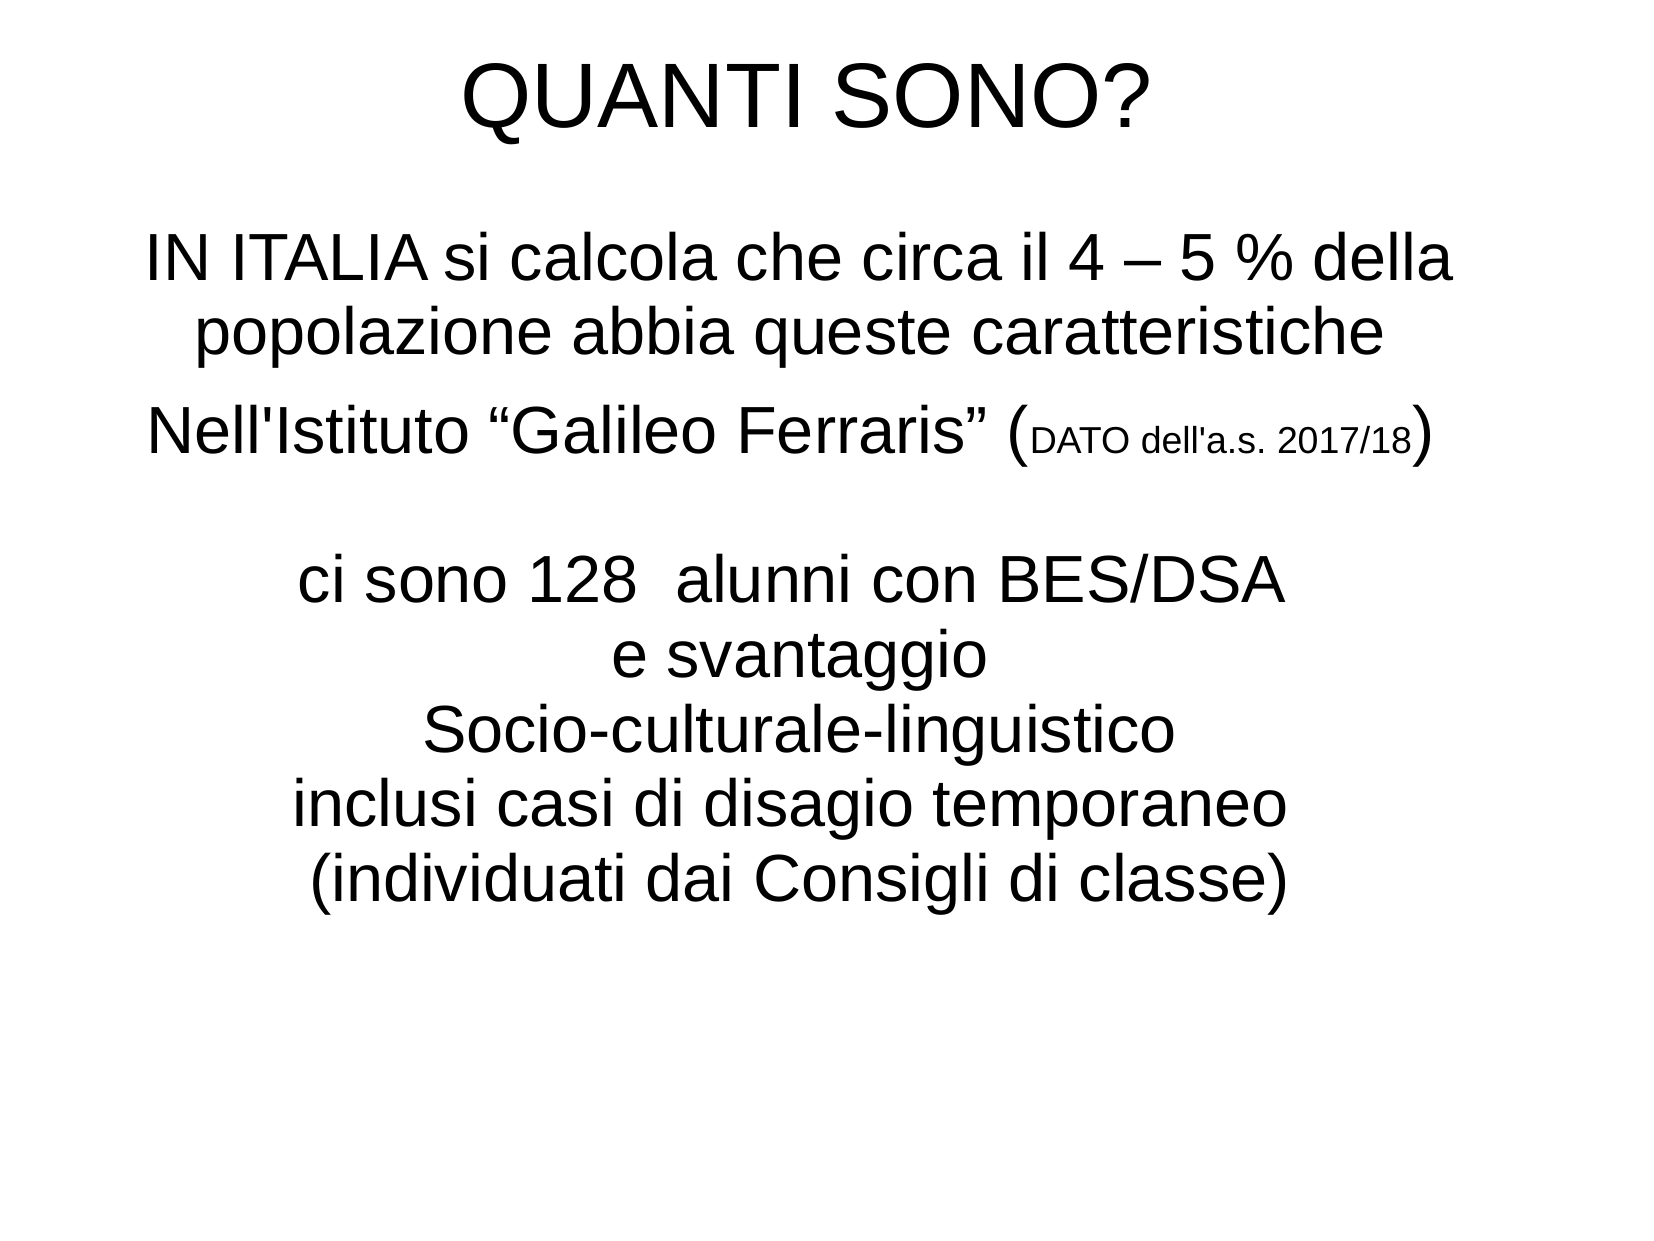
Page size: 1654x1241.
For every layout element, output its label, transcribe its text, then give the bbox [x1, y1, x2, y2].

title QUANTI SONO? [123, 43, 1536, 148]
subtitle IN ITALIA si calcola che circa il 4 – 5 % della popolazione abbia queste caratteristiche Nell'Istituto “Galileo Ferraris” (DATO dell'a.s. 2017/18) ci sono 128 alunni con BES/DSA e svantaggio Socio-culturale-linguistico inclusi casi di disagio temporaneo (individuati dai Consigli di classe) [93, 147, 1506, 1063]
